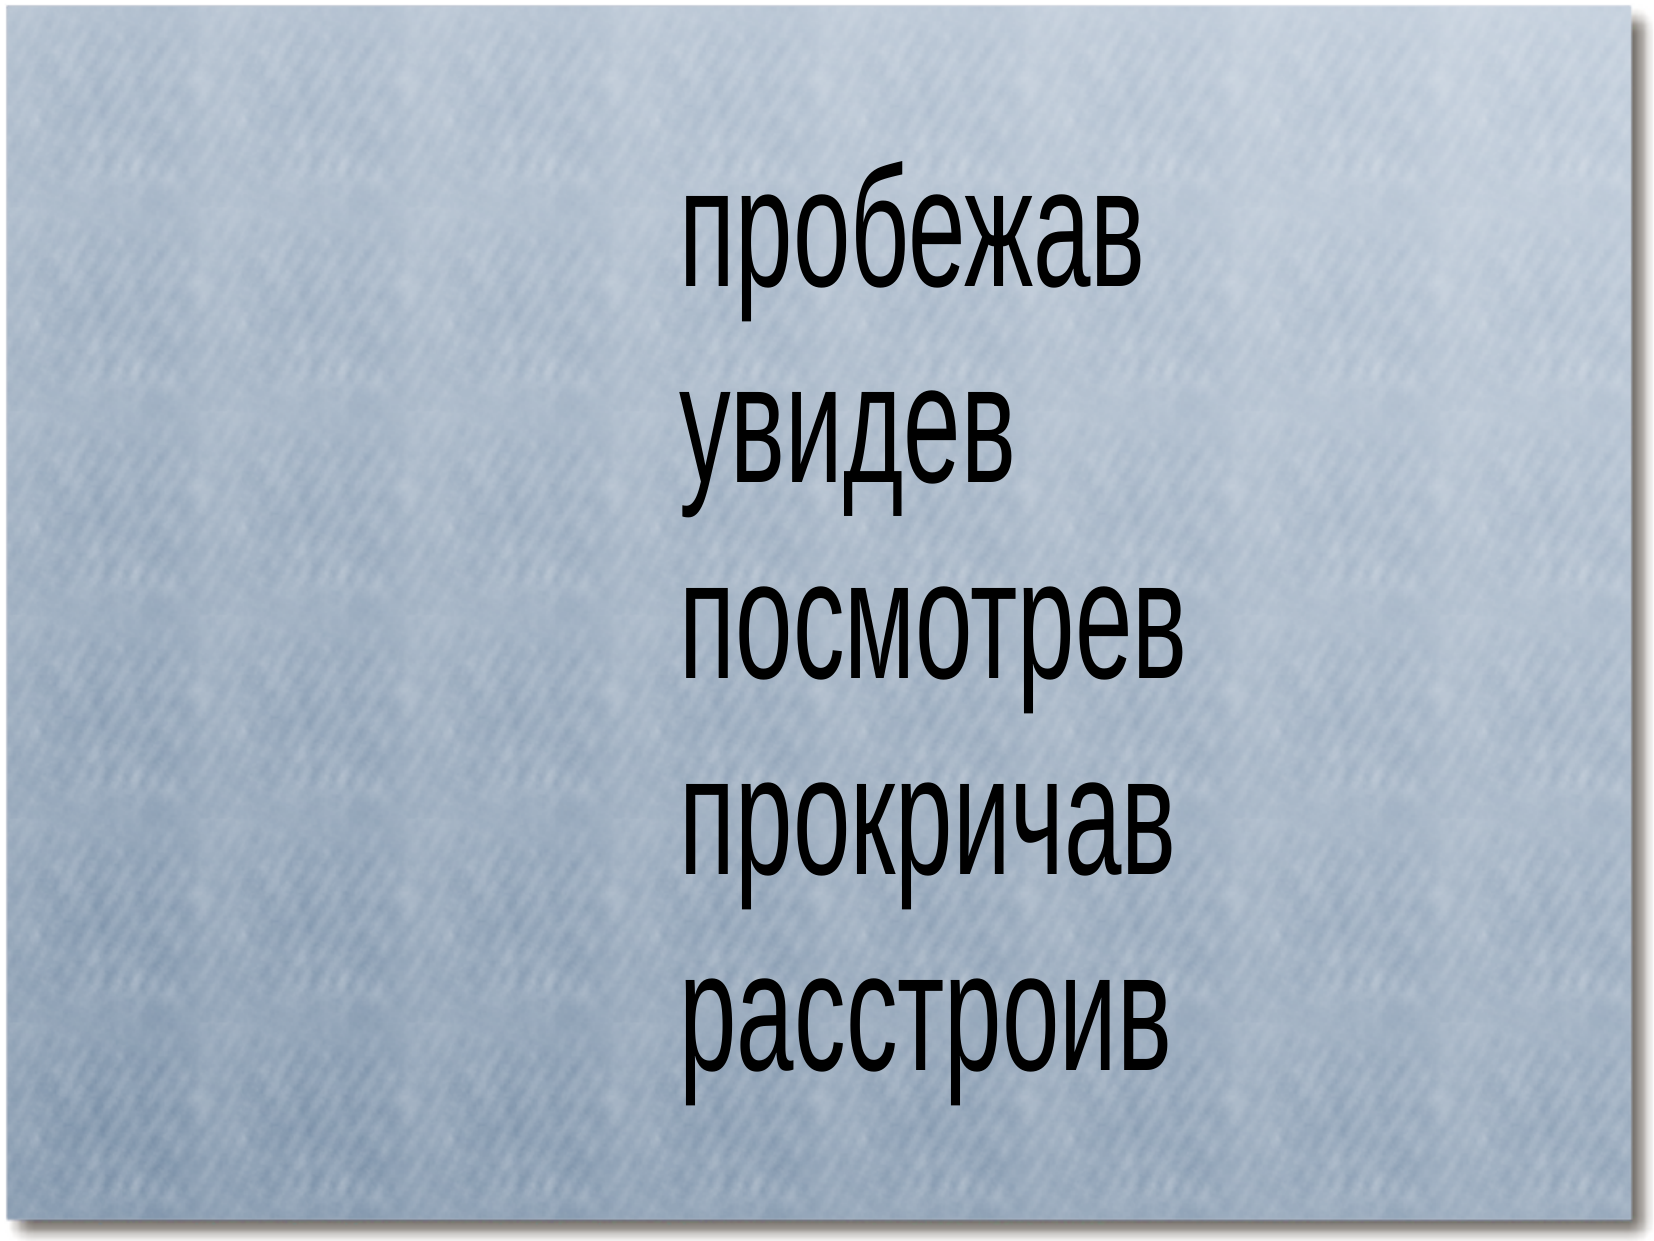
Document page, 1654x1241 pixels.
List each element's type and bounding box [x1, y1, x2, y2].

picture [0, 0, 1654, 1241]
chart [234, 0, 1654, 1122]
